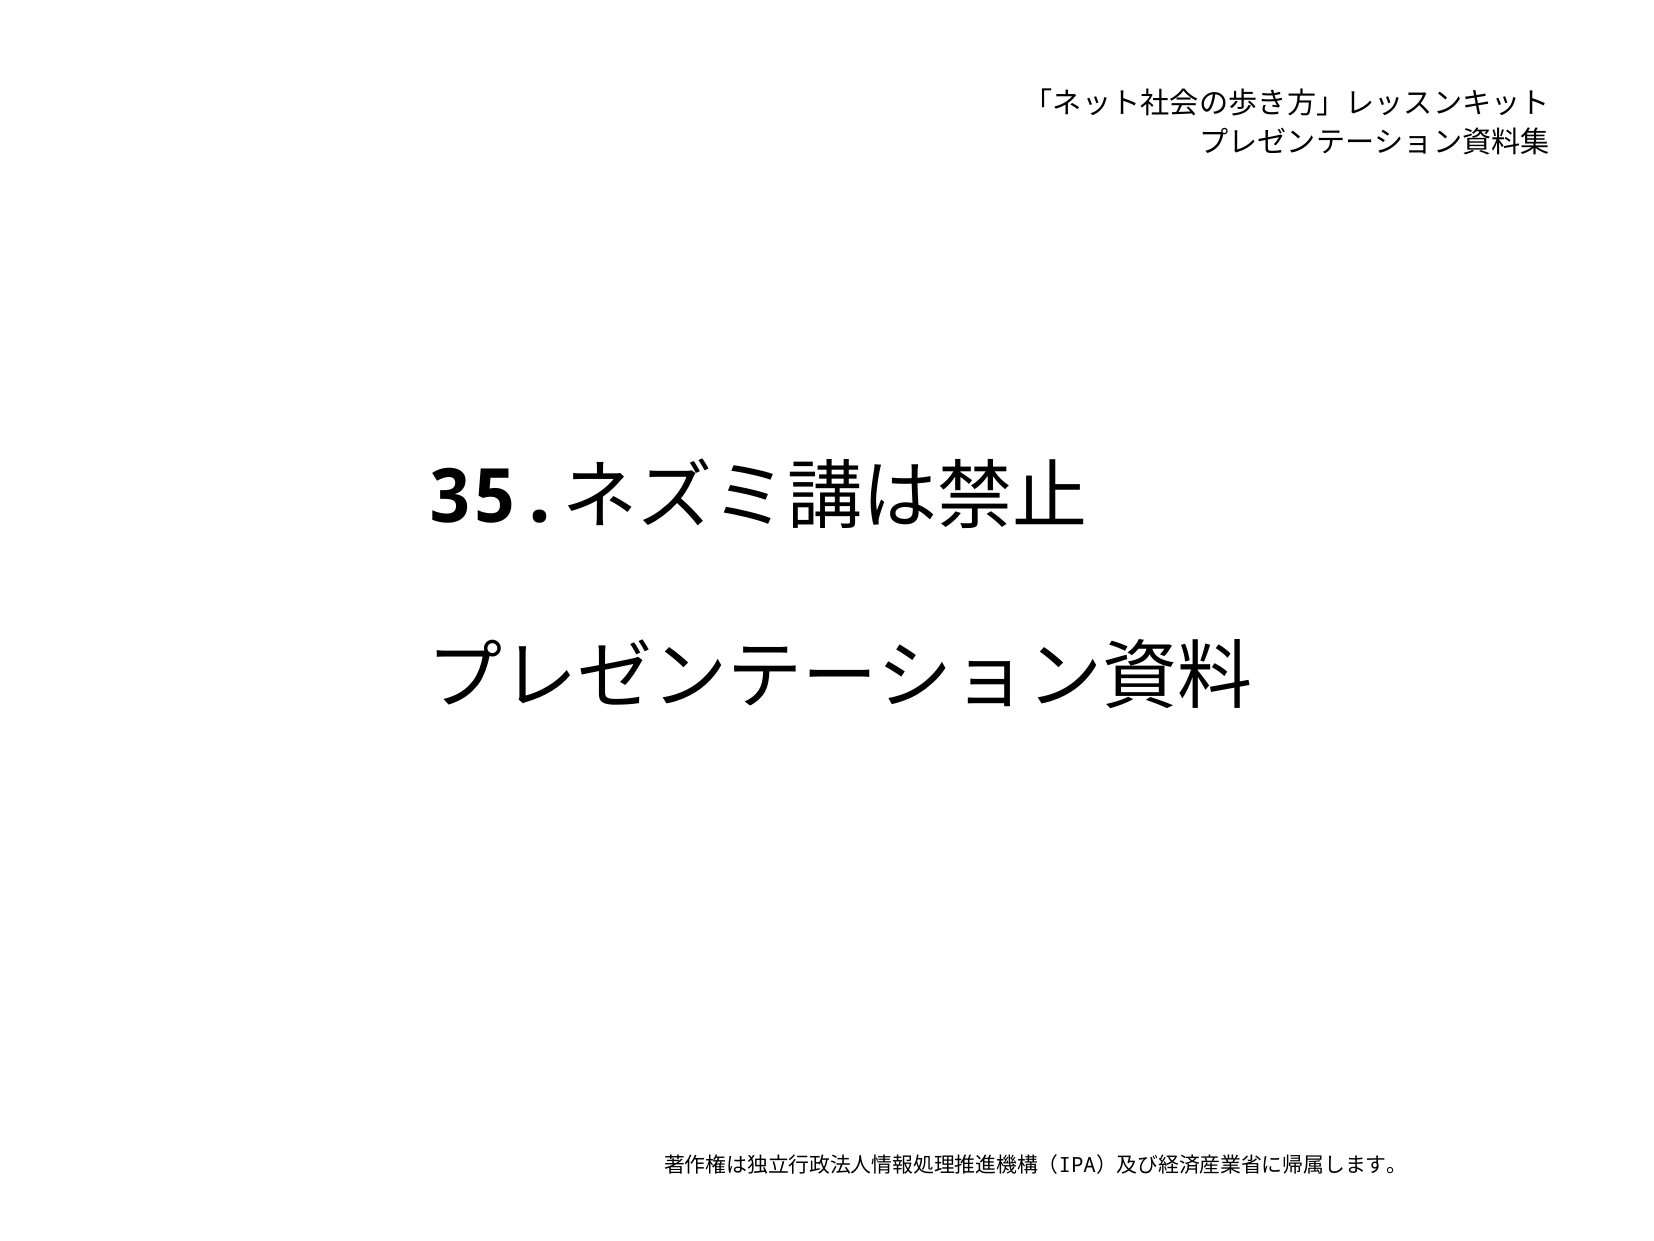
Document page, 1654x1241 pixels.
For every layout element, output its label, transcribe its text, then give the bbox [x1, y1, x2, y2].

text_box 著作権は独立行政法人情報処理推進機構（IPA）及び経済産業省に帰属します。 [649, 1145, 1536, 1186]
text_box 「ネット社会の歩き方」レッスンキット プレゼンテーション資料集 [1003, 74, 1566, 169]
text_box 35.ネズミ講は禁止 プレゼンテーション資料 [413, 442, 1477, 729]
